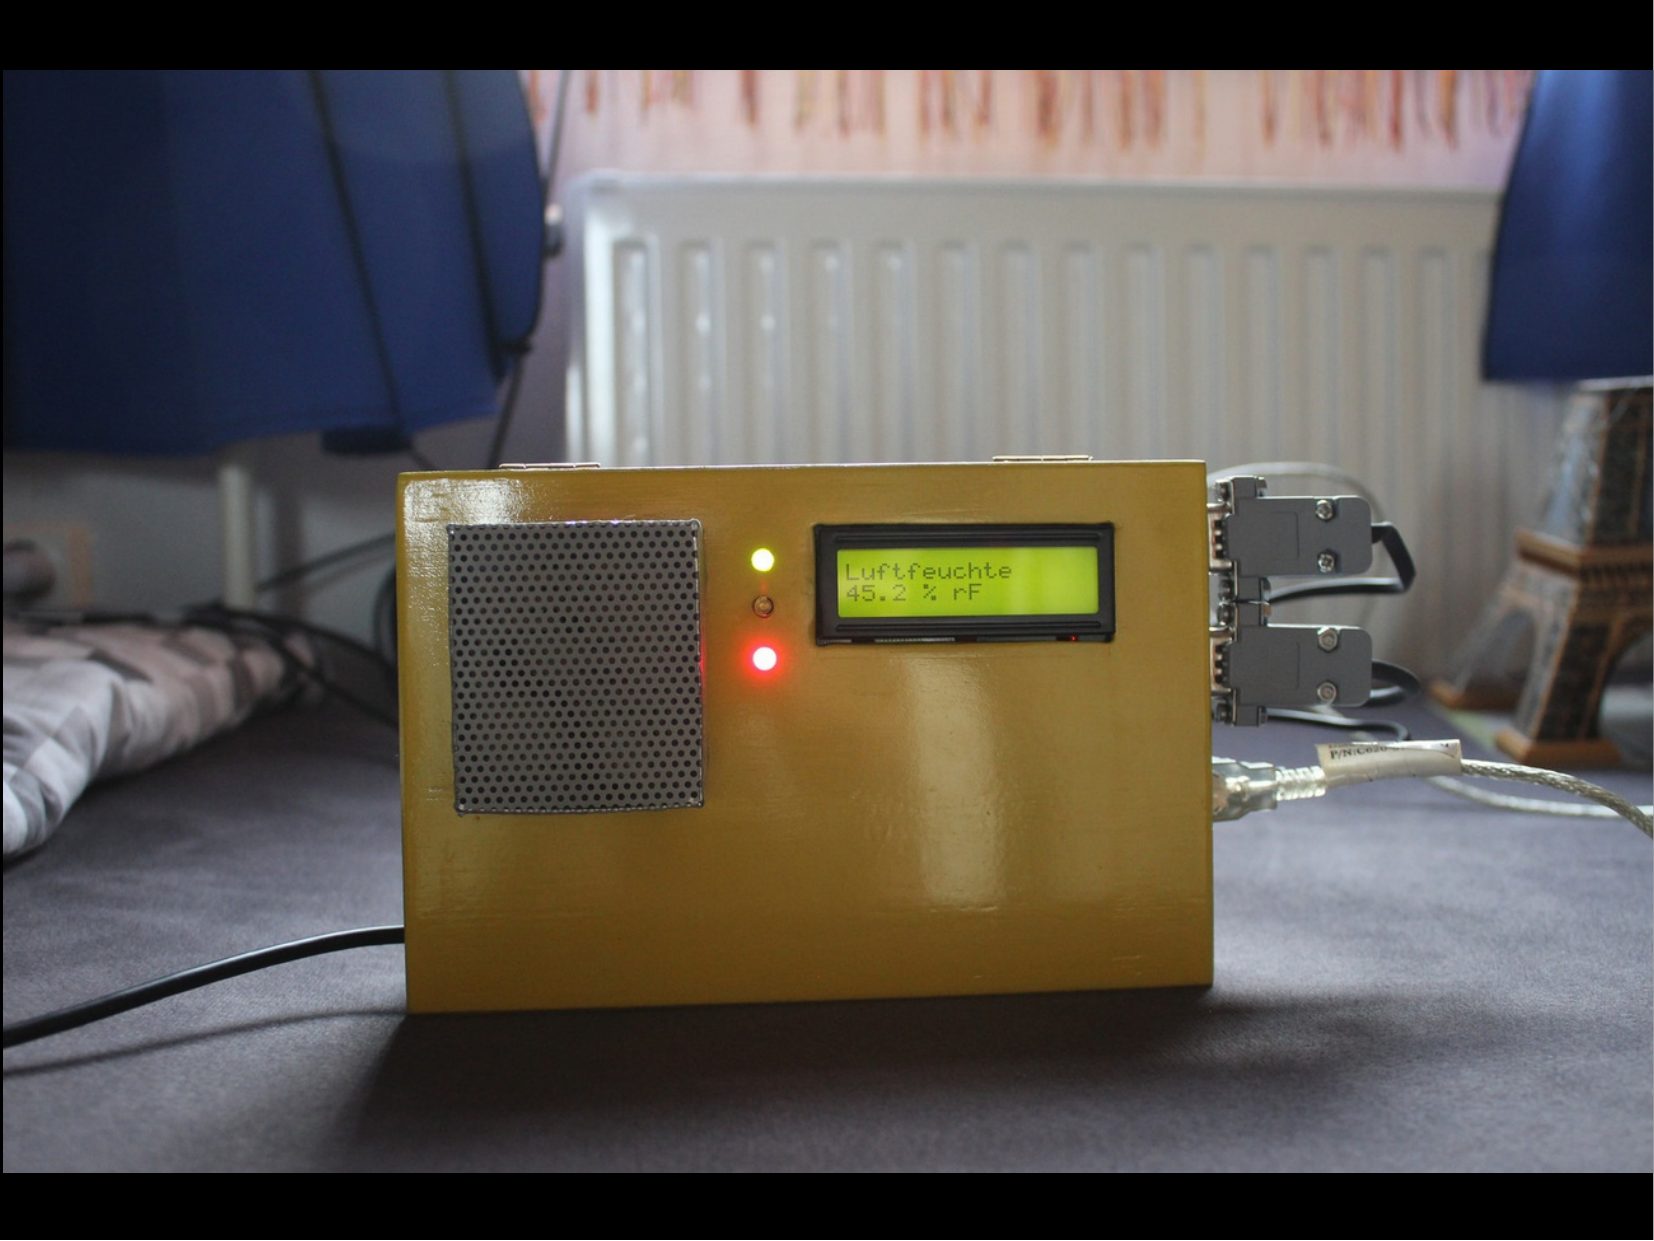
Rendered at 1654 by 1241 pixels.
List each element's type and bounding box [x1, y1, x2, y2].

picture [3, 70, 1654, 1174]
